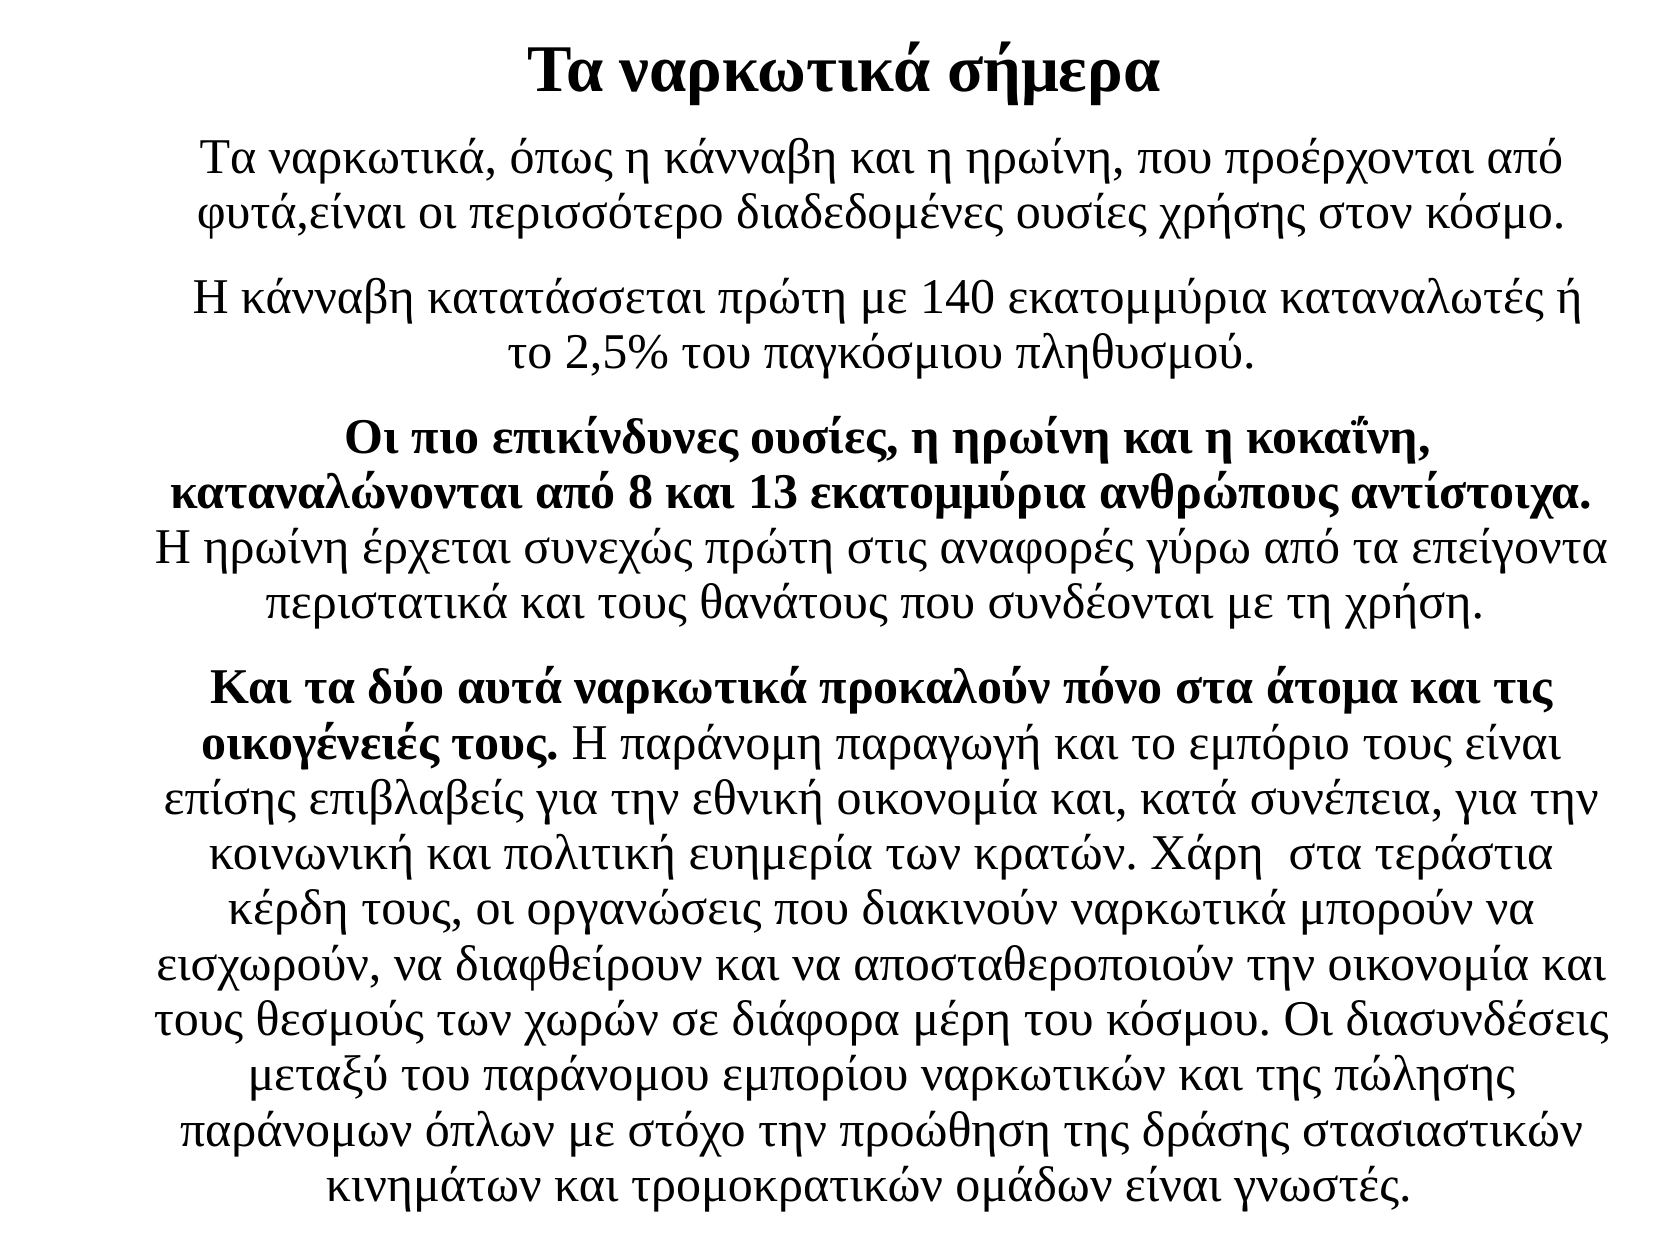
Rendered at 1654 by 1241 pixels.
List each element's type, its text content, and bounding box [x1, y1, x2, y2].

title Τα ναρκωτικά σήμερα [82, 9, 1571, 128]
list Tα ναρκωτικά, όπως η κάνναβη και η ηρωίνη, που προέρχονται από φυτά,είναι οι περισσότερο διαδεδομένες ουσίες χρήσης στον κόσμο. Η κάνναβη κατατάσσεται πρώτη με 140 εκατομμύρια καταναλωτές ή το 2,5% του παγκόσμιου πληθυσμού. Οι πιο επικίνδυνες ουσίες, η ηρωίνη και η κοκαΐνη, καταναλώνονται από 8 και 13 εκατομμύρια ανθρώπους αντίστοιχα. Η ηρωίνη έρχεται συνεχώς πρώτη στις αναφορές γύρω από τα επείγοντα περιστατικά και τους θανάτους που συνδέονται με τη χρήση. Και τα δύο αυτά ναρκωτικά προκαλούν πόνο στα άτομα και τις οικογένειές τους. Η παράνομη παραγωγή και το εμπόριο τους είναι επίσης επιβλαβείς για την εθνική οικονομία και, κατά συνέπεια, για την κοινωνική και πολιτική ευημερία των κρατών. Χάρη στα τεράστια κέρδη τους, οι οργανώσεις που διακινούν ναρκωτικά μπορούν να εισχωρούν, να διαφθείρουν και να αποσταθεροποιούν την οικονομία και τους θεσμούς των χωρών σε διάφορα μέρη του κόσμου. Οι διασυνδέσεις μεταξύ του παράνομου εμπορίου ναρκωτικών και της πώλησης παράνομων όπλων με στόχο την προώθηση της δράσης στασιαστικών κινημάτων και τρομοκρατικών ομάδων είναι γνωστές. [82, 128, 1610, 1232]
